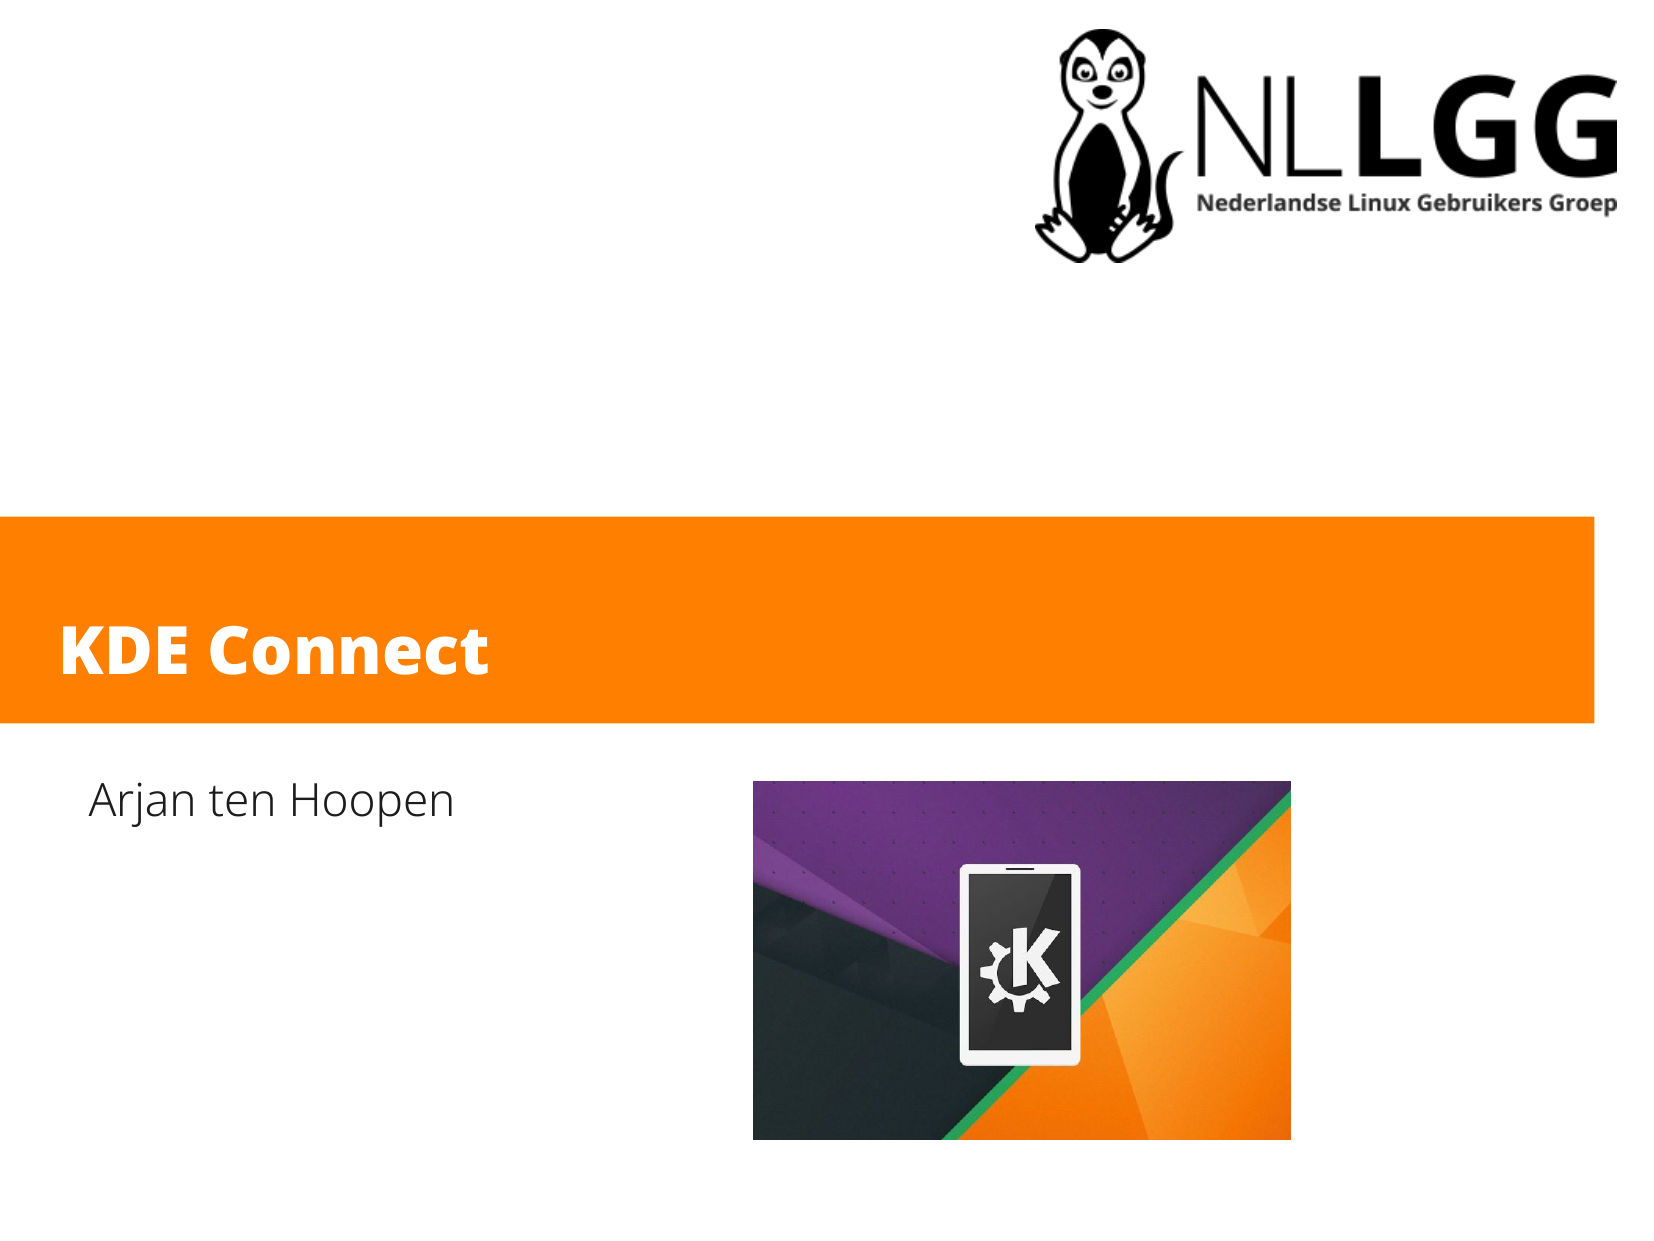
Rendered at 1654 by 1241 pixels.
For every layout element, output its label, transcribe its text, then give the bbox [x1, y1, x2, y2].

subtitle Arjan ten Hoopen [88, 767, 1595, 1182]
title KDE Connect [59, 546, 1595, 694]
picture [1035, 29, 1617, 263]
picture [753, 781, 1291, 1141]
